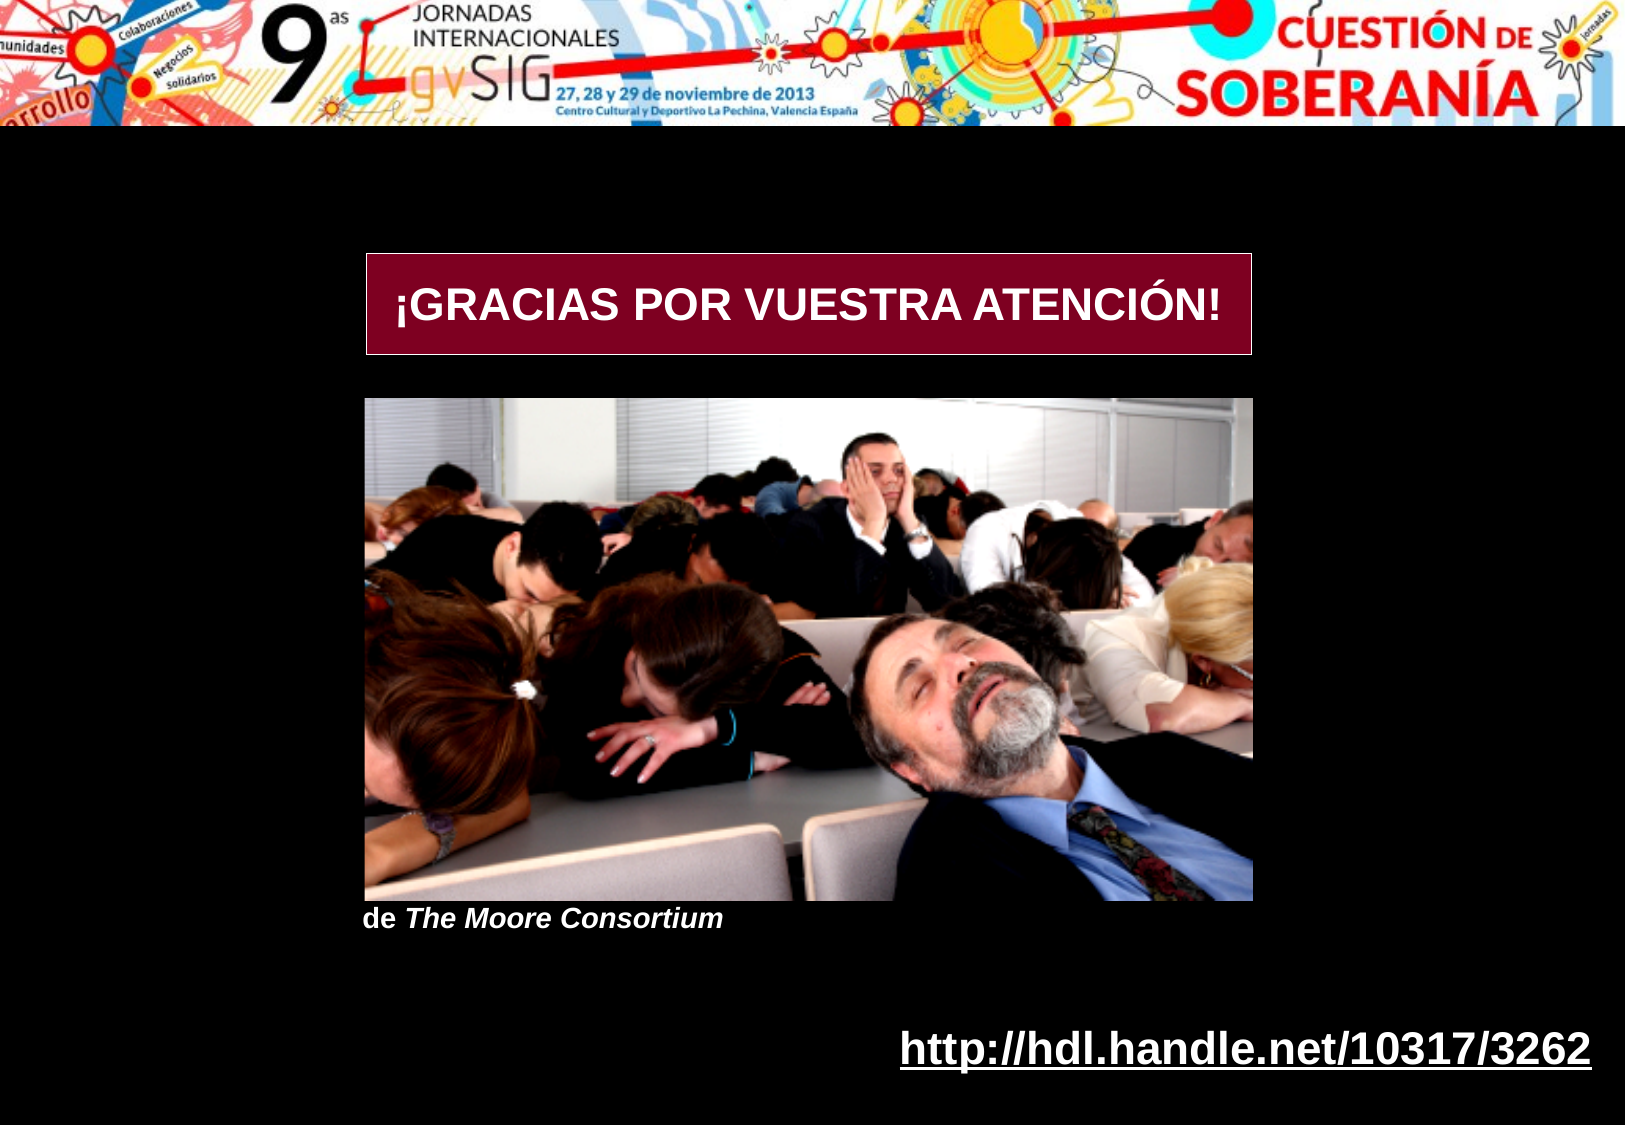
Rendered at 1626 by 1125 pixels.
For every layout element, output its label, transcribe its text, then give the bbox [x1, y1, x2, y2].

picture [364, 398, 1253, 901]
text_box http://hdl.handle.net/10317/3262 [850, 1015, 1626, 1083]
text_box ¡GRACIAS POR VUESTRA ATENCIÓN! [366, 253, 1252, 355]
text_box de The Moore Consortium [331, 892, 756, 942]
picture [0, 0, 1626, 126]
